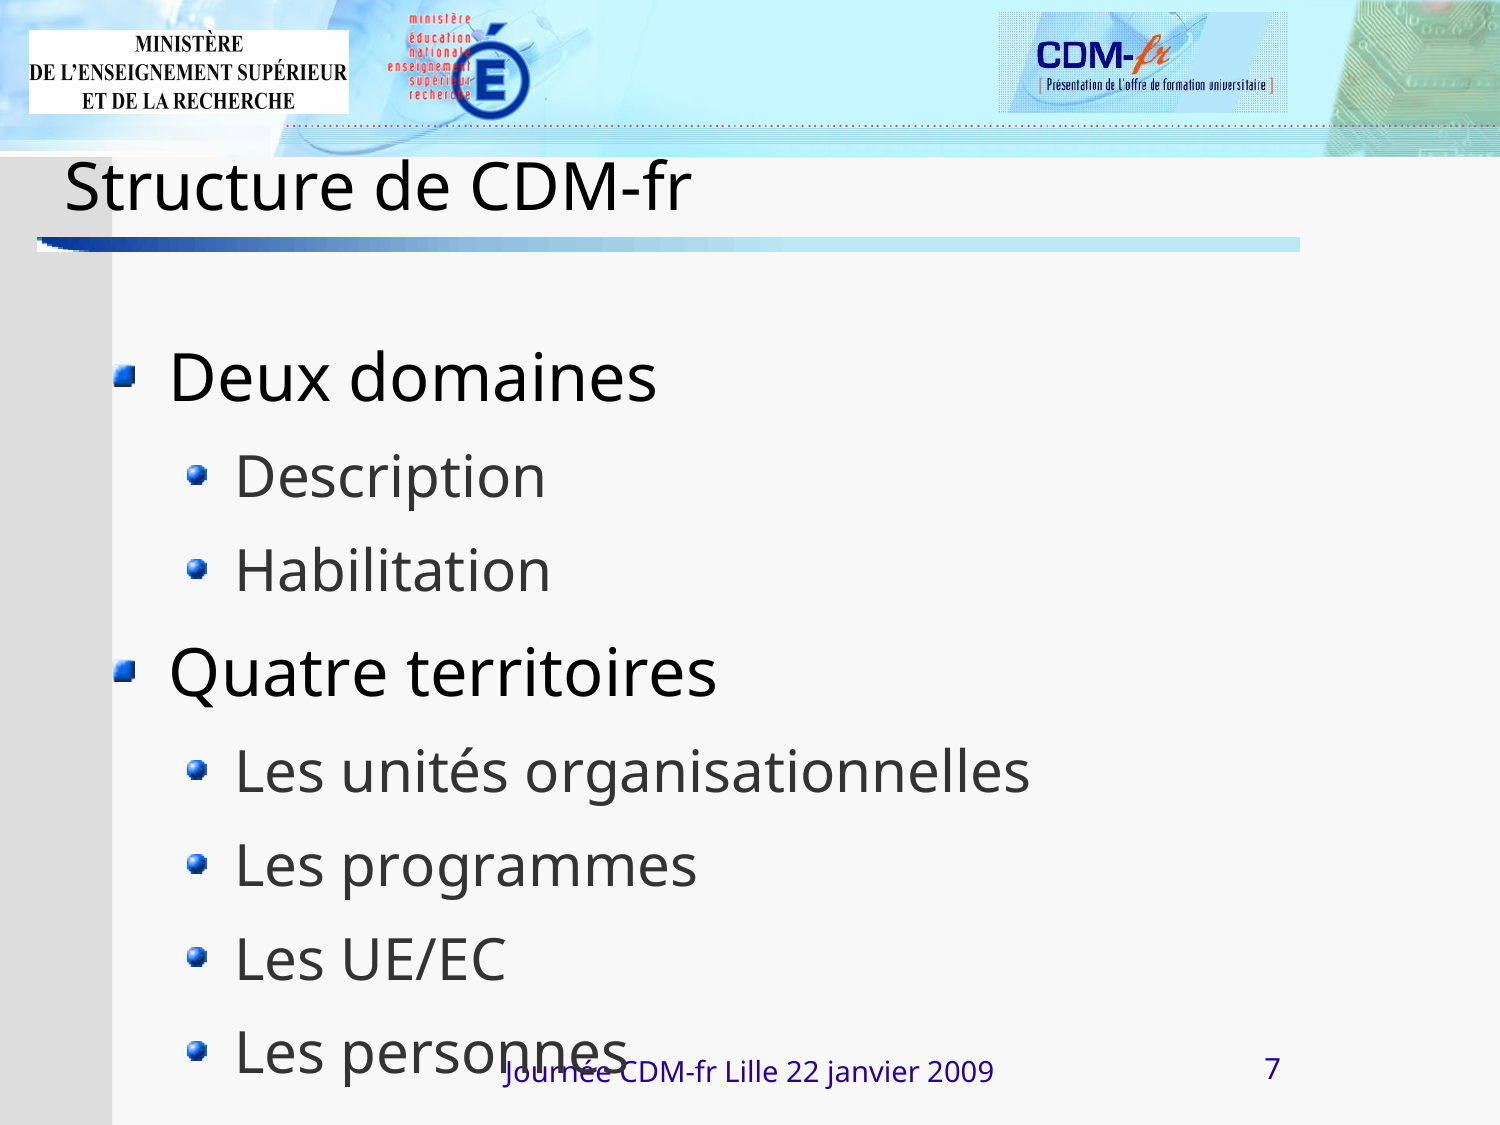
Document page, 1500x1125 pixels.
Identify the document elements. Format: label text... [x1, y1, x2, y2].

picture [187, 1041, 207, 1061]
picture [0, 0, 1500, 157]
list Deux domaines Description Habilitation Quatre territoires Les unités organisationnelles Les programmes Les UE/EC Les personnes [112, 329, 1388, 996]
title Structure de CDM-fr [50, 137, 1463, 238]
picture [37, 237, 1300, 252]
